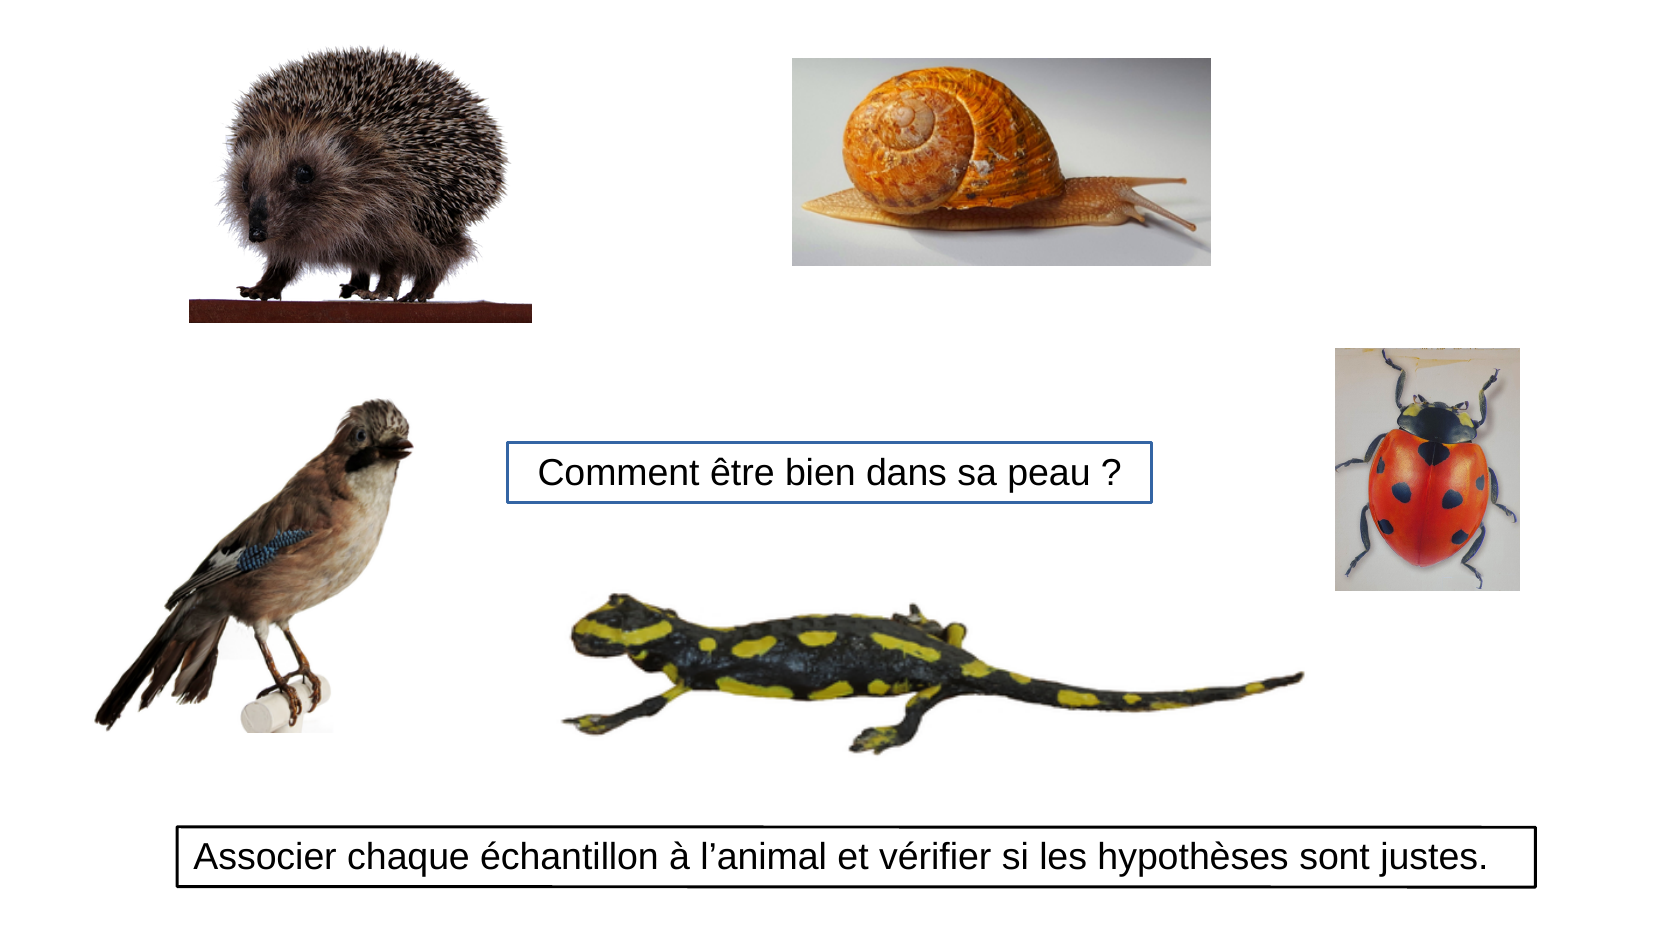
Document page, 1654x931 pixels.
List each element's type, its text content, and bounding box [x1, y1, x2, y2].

text_box Associer chaque échantillon à l’animal et vérifier si les hypothèses sont justes. [177, 826, 1536, 888]
picture [77, 383, 443, 733]
picture [501, 348, 1520, 798]
picture [792, 58, 1211, 266]
picture [189, 29, 532, 323]
text_box Comment être bien dans sa peau ? [507, 442, 1152, 503]
